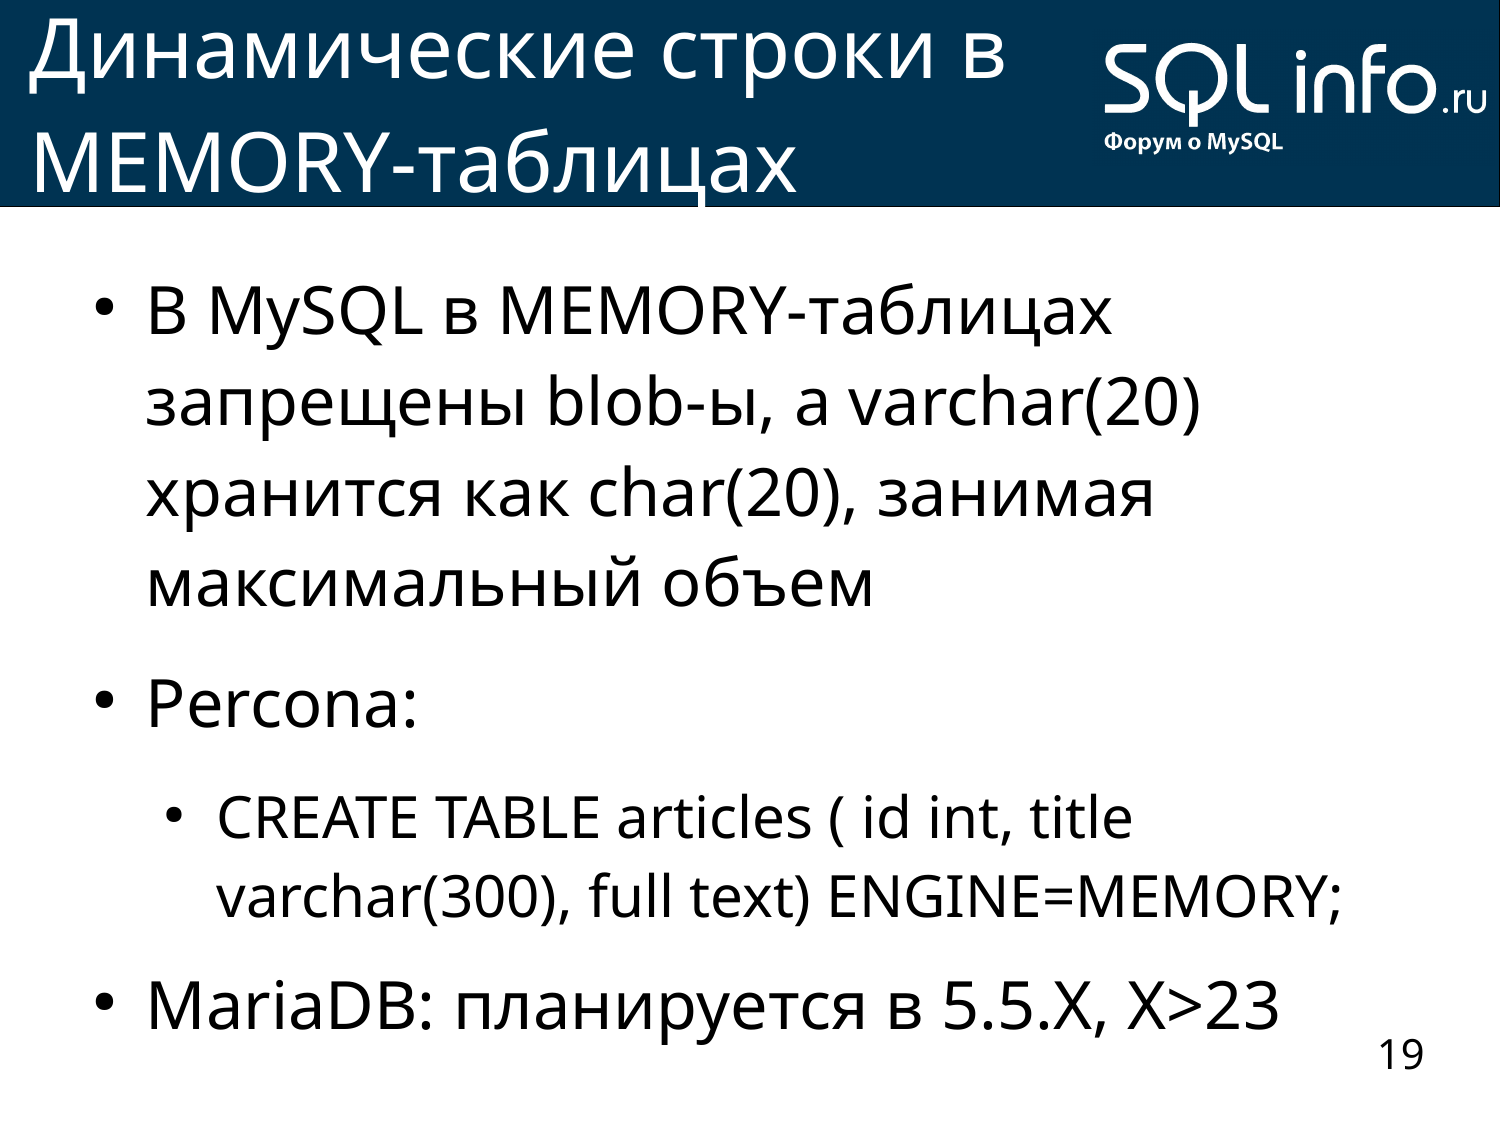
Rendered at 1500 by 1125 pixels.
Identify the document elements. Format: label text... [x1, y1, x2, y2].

title Динамические строки в MEMORY-таблицах [29, 0, 1093, 207]
picture [1093, 29, 1495, 166]
list В MySQL в MEMORY-таблицах запрещены blob-ы, а varchar(20) хранится как char(20), занимая максимальный объем Percona: CREATE TABLE articles ( id int, title varchar(300), full text) ENGINE=MEMORY; MariaDB: планируется в 5.5.X, X>23 [75, 263, 1425, 1034]
